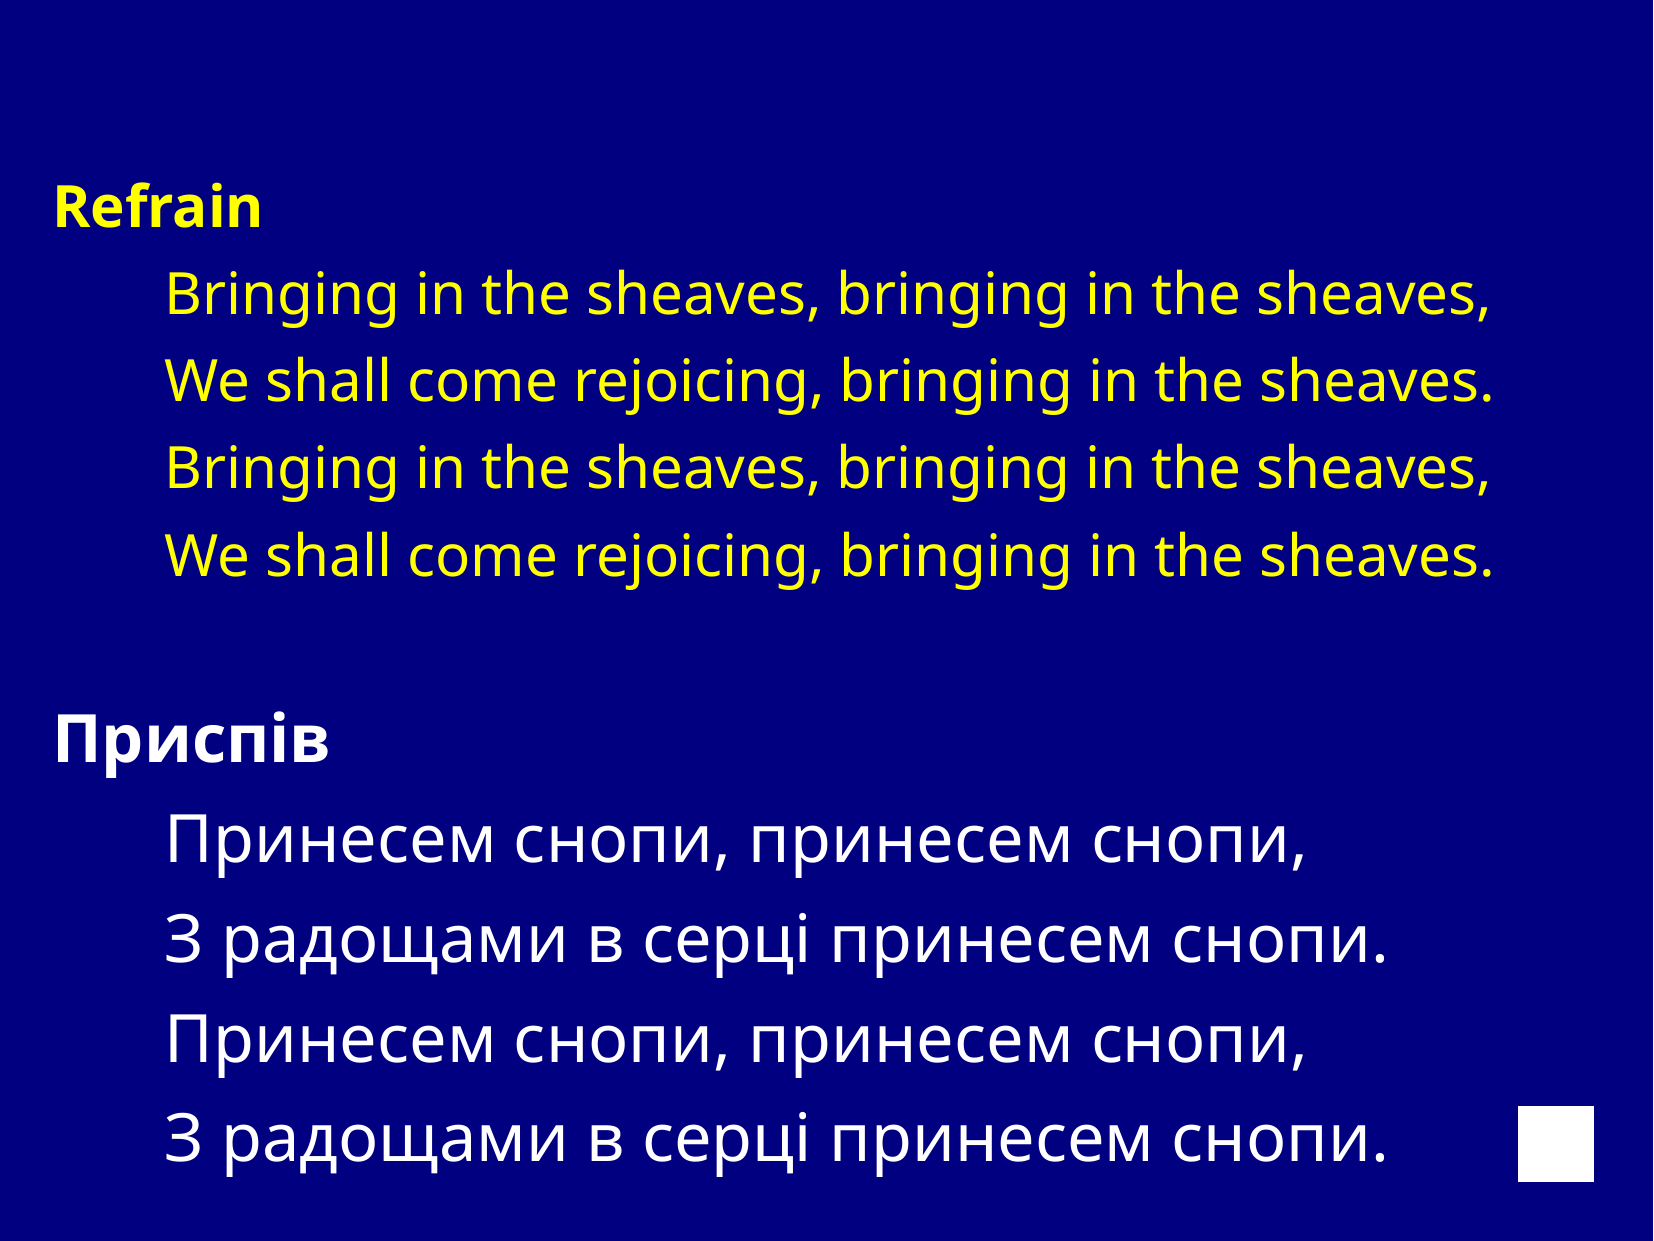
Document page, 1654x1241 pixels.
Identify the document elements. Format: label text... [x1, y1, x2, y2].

text_box [1518, 1106, 1594, 1182]
text_box Refrain Bringing in the sheaves, bringing in the sheaves, We shall come rejoicing, bringing in the sheaves. Bringing in the sheaves, bringing in the sheaves, We shall come rejoicing, bringing in the sheaves. [37, 150, 1653, 638]
text_box Приспів Принесем снопи, принесем снопи, З радощами в серці принесем снопи. Принесем снопи, принесем снопи, З радощами в серці принесем снопи. [37, 675, 1576, 1163]
